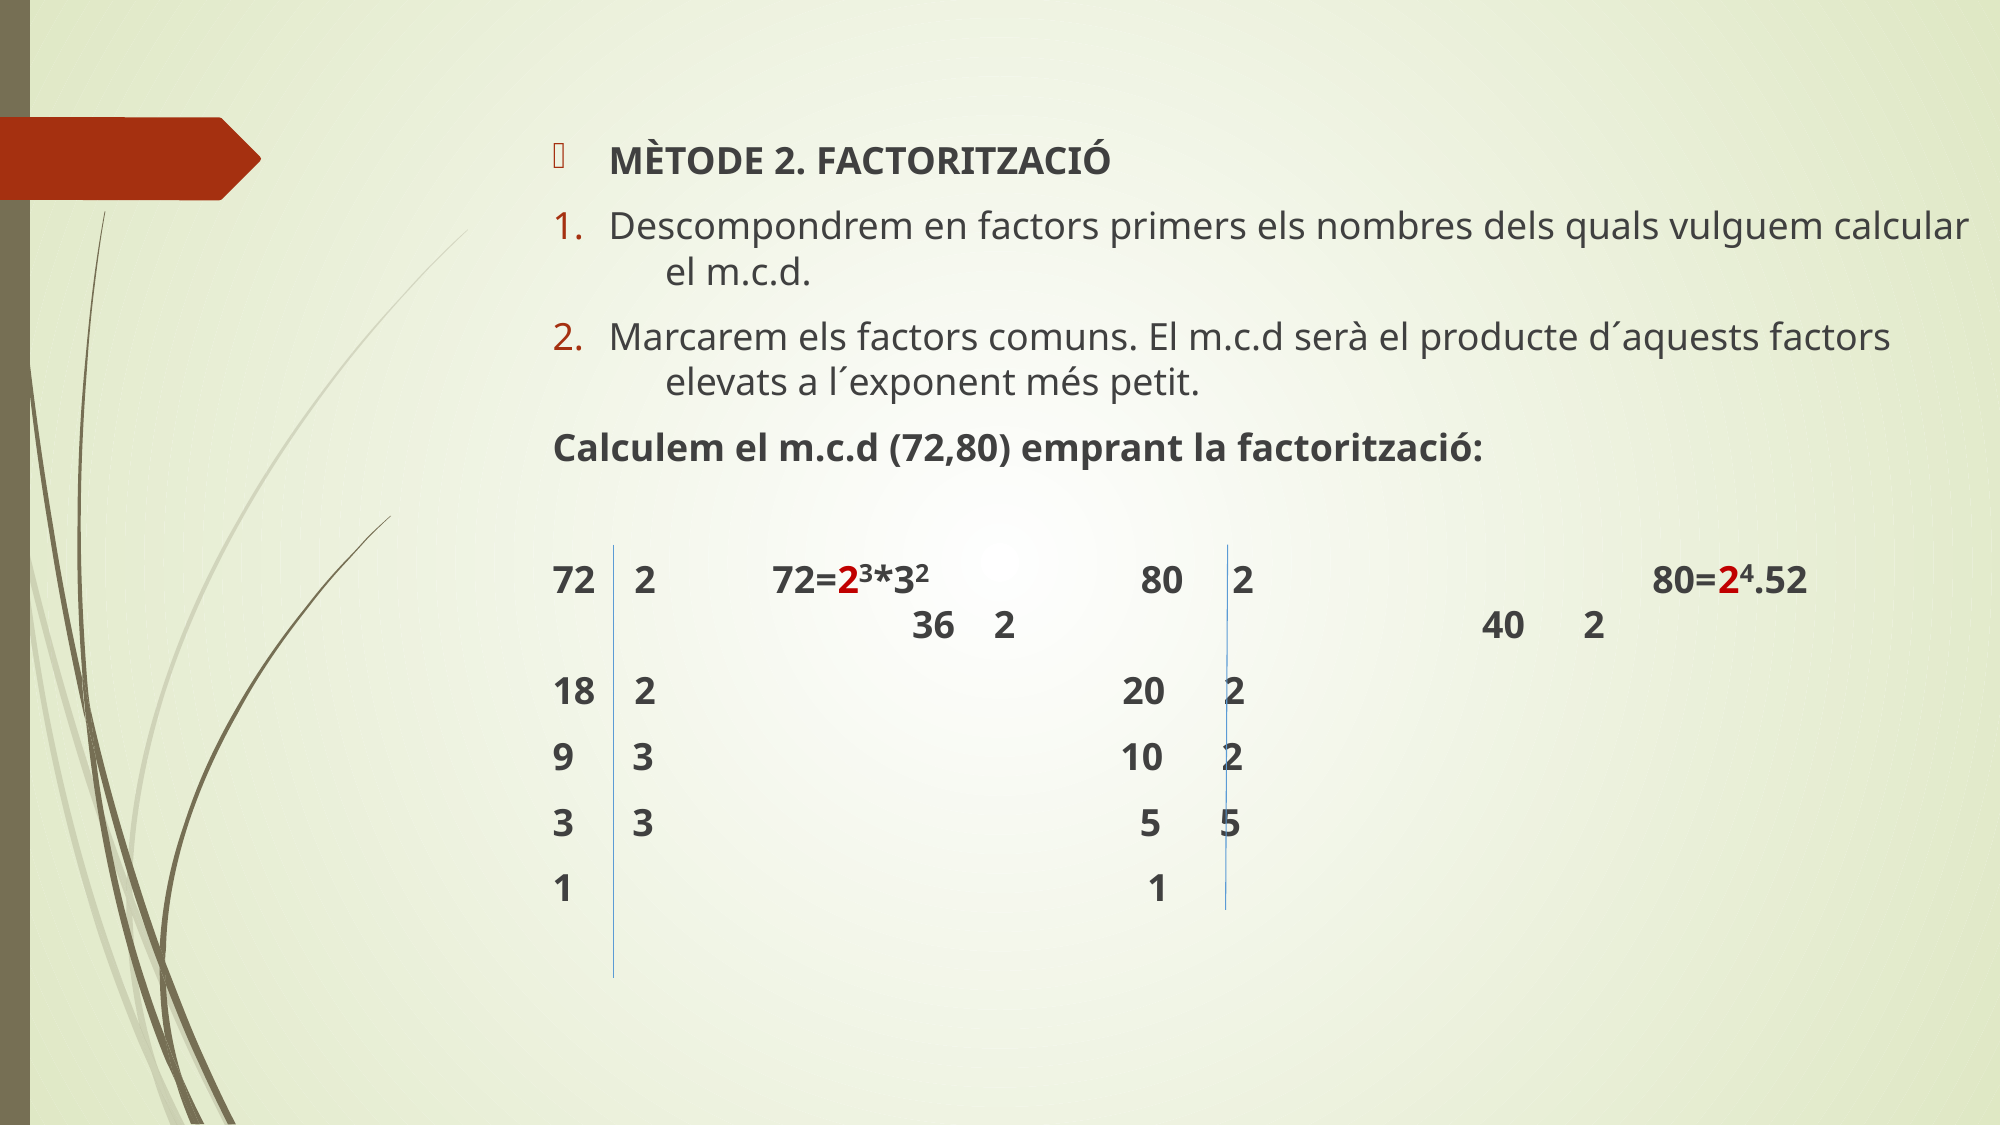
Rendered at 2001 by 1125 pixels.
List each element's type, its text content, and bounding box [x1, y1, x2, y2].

list MÈTODE 2. FACTORITZACIÓ Descompondrem en factors primers els nombres dels quals vulguem calcular el m.c.d. Marcarem els factors comuns. El m.c.d serà el producte d´aquests factors elevats a l´exponent més petit. Calculem el m.c.d (72,80) emprant la factorització: 72 2 72=23*32 80 2 80=24.52 36 2 40 2 18 2 20 2 9 3 10 2 3 3 5 5 1 1 [537, 129, 2000, 970]
